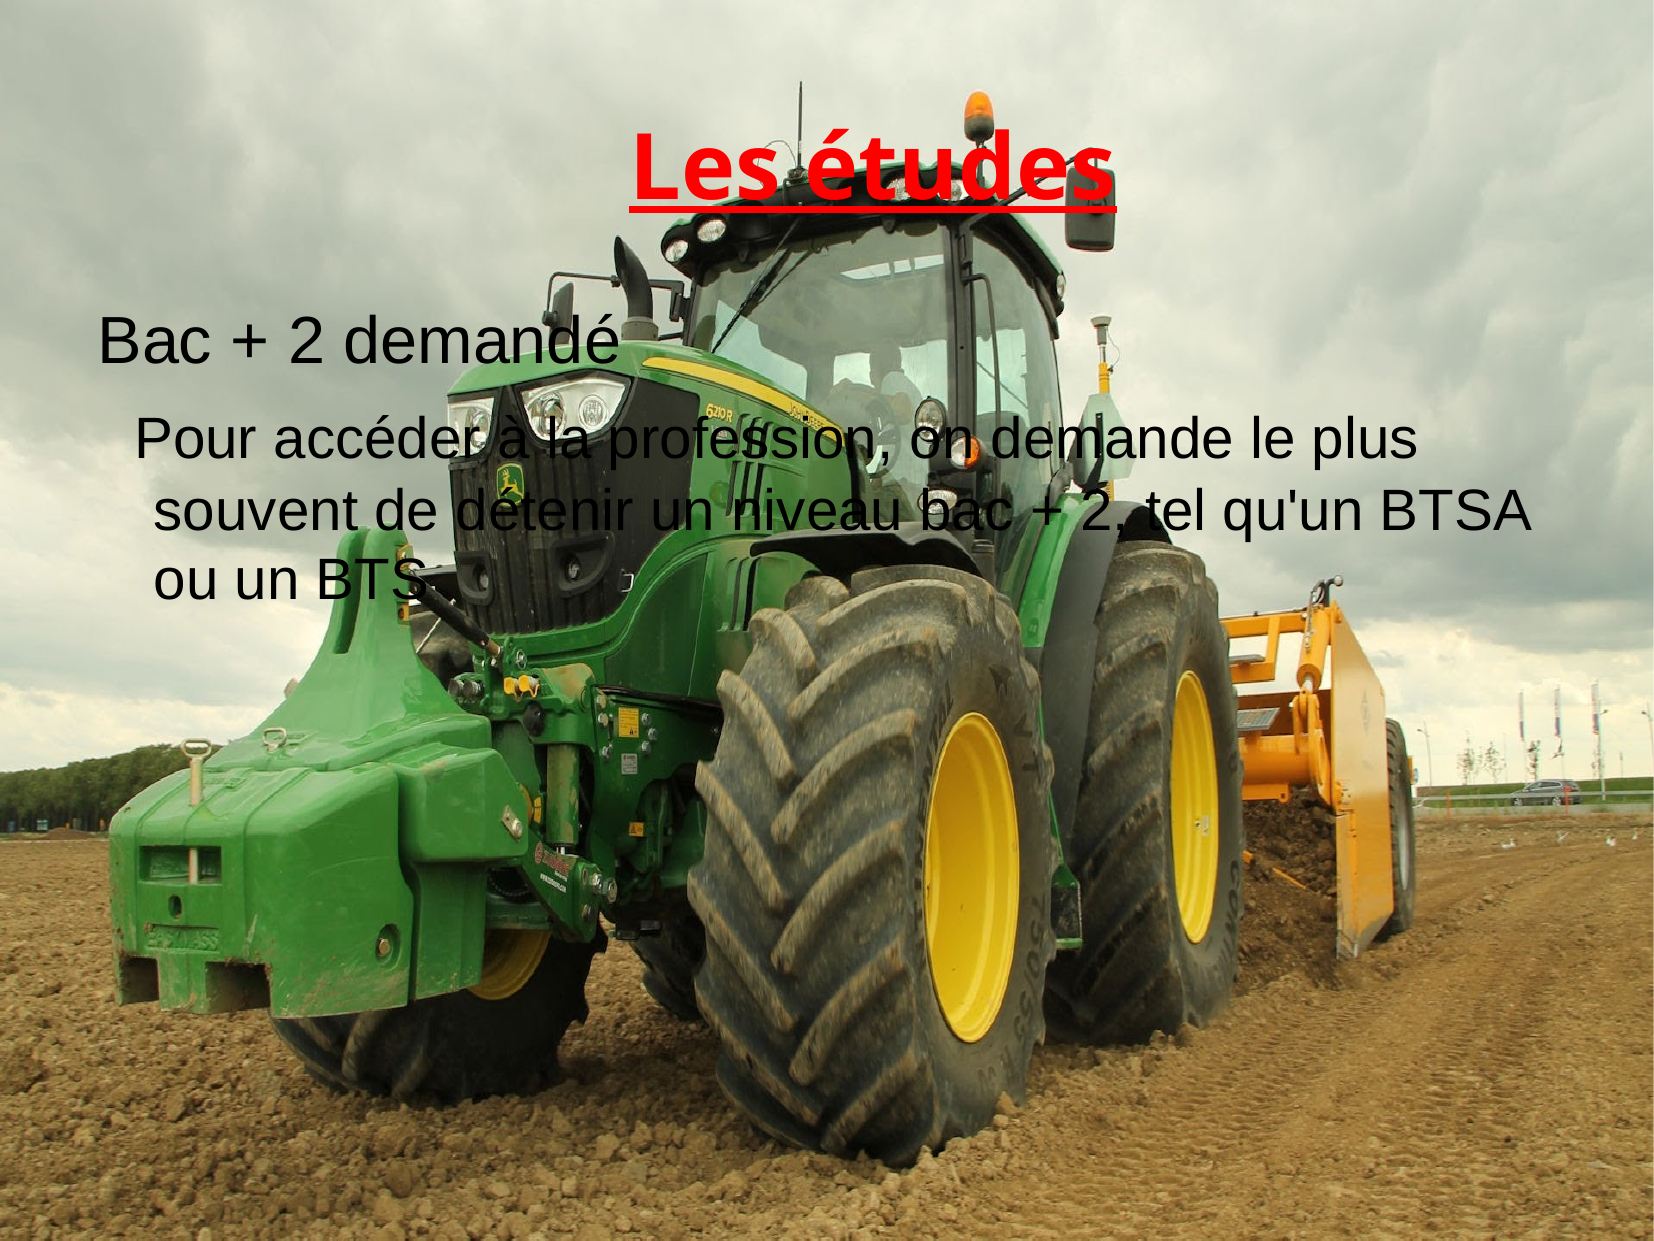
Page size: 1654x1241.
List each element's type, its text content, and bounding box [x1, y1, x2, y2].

title Les études [141, 59, 1630, 266]
picture [0, 0, 1654, 1241]
list Bac + 2 demandé Pour accéder à la profession, on demande le plus souvent de détenir un niveau bac + 2, tel qu'un BTSA ou un BTS [82, 289, 1571, 1108]
